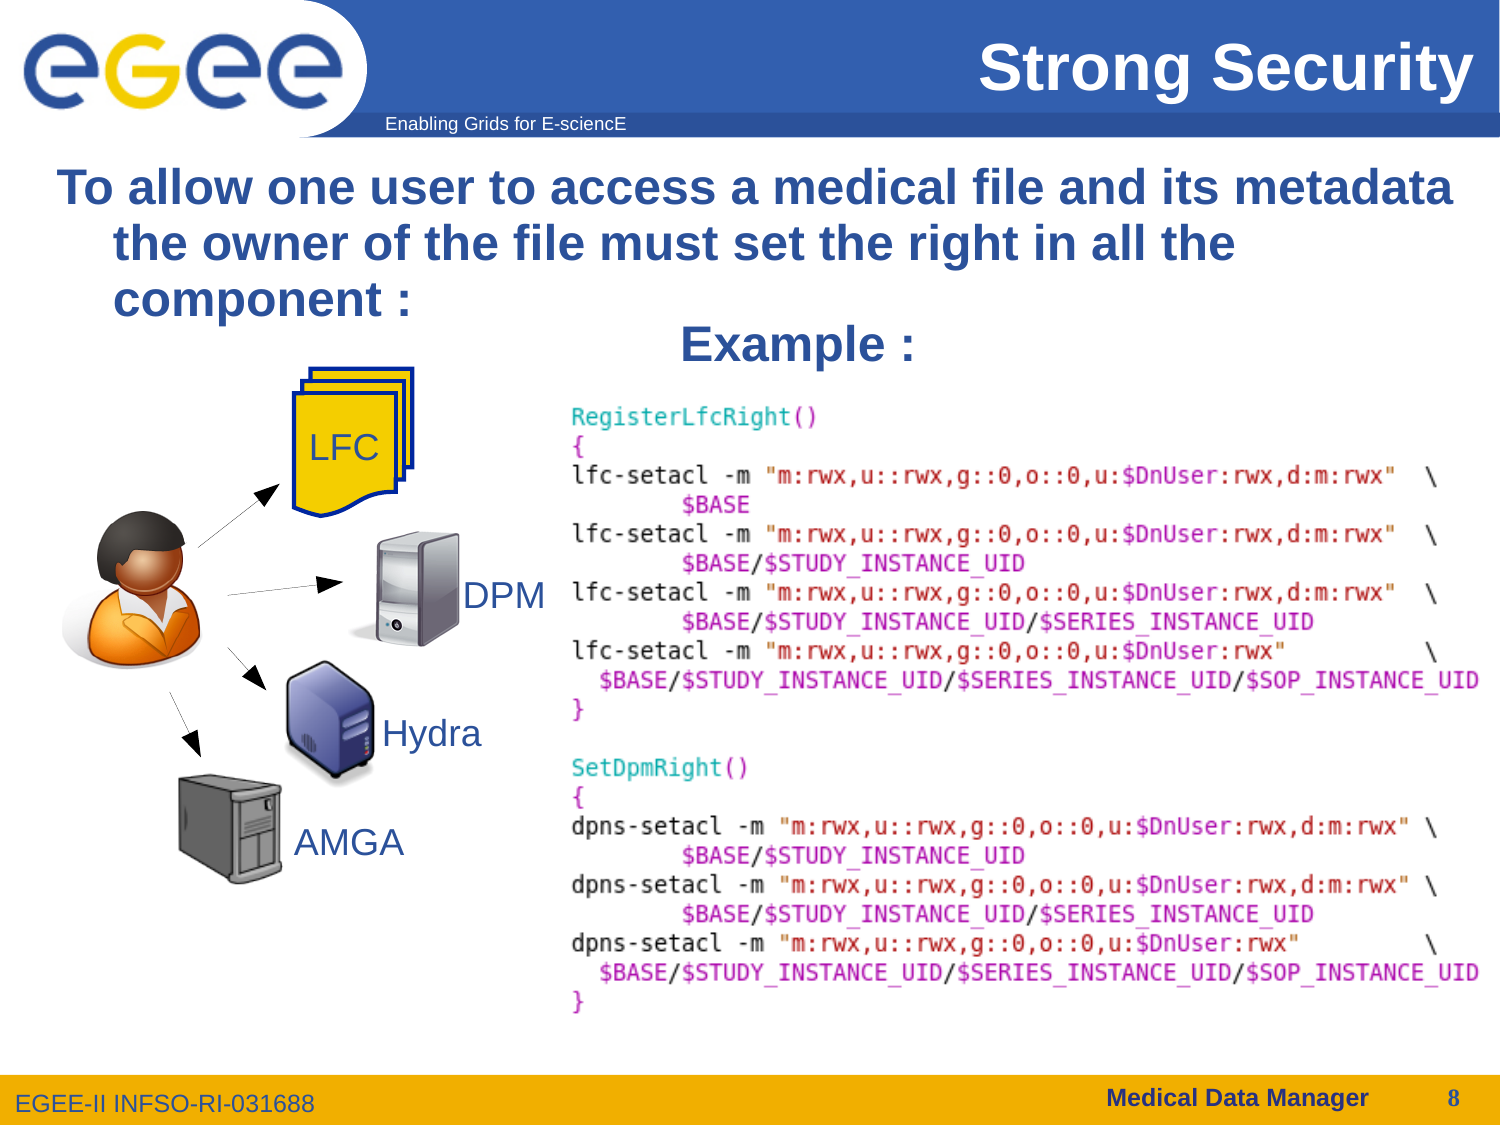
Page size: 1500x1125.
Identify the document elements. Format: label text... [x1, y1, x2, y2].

picture [47, 505, 228, 676]
text_box AMGA [279, 803, 420, 861]
list Example : [680, 1036, 1426, 1125]
list Example : [680, 316, 1426, 386]
text_box Hydra [367, 694, 497, 752]
list To allow one user to access a medical file and its metadata the owner of the file must set the right in all the component : [56, 159, 1466, 1036]
picture [570, 386, 1485, 1036]
text_box LFC [294, 368, 413, 516]
text_box DPM [447, 556, 561, 614]
title Strong Security [369, 18, 1475, 117]
picture [169, 516, 480, 913]
picture [18, 30, 349, 112]
